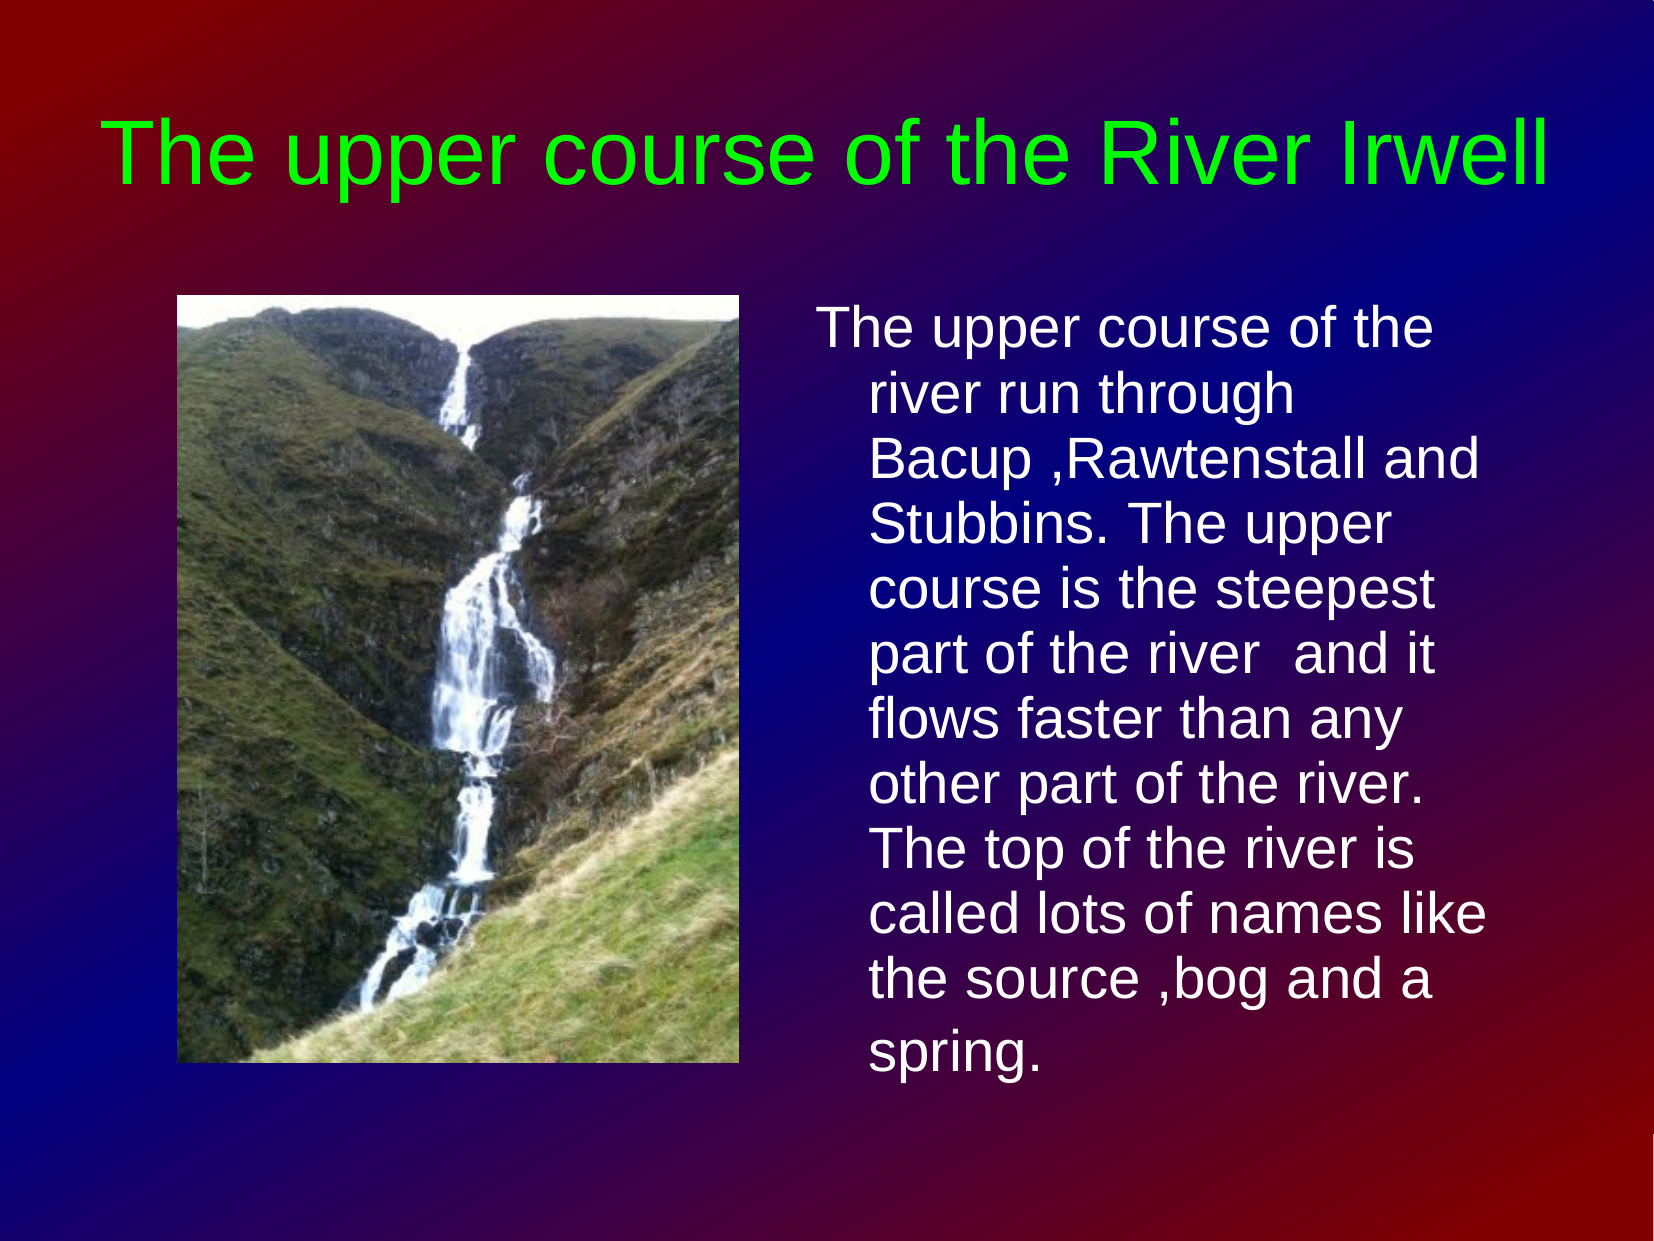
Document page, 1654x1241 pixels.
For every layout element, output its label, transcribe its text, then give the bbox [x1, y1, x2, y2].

picture [177, 295, 739, 1063]
title The upper course of the River Irwell [82, 49, 1571, 257]
list The upper course of the river run through Bacup ,Rawtenstall and Stubbins. The upper course is the steepest part of the river and it flows faster than any other part of the river. The top of the river is called lots of names like the source ,bog and a spring. [797, 295, 1524, 1114]
